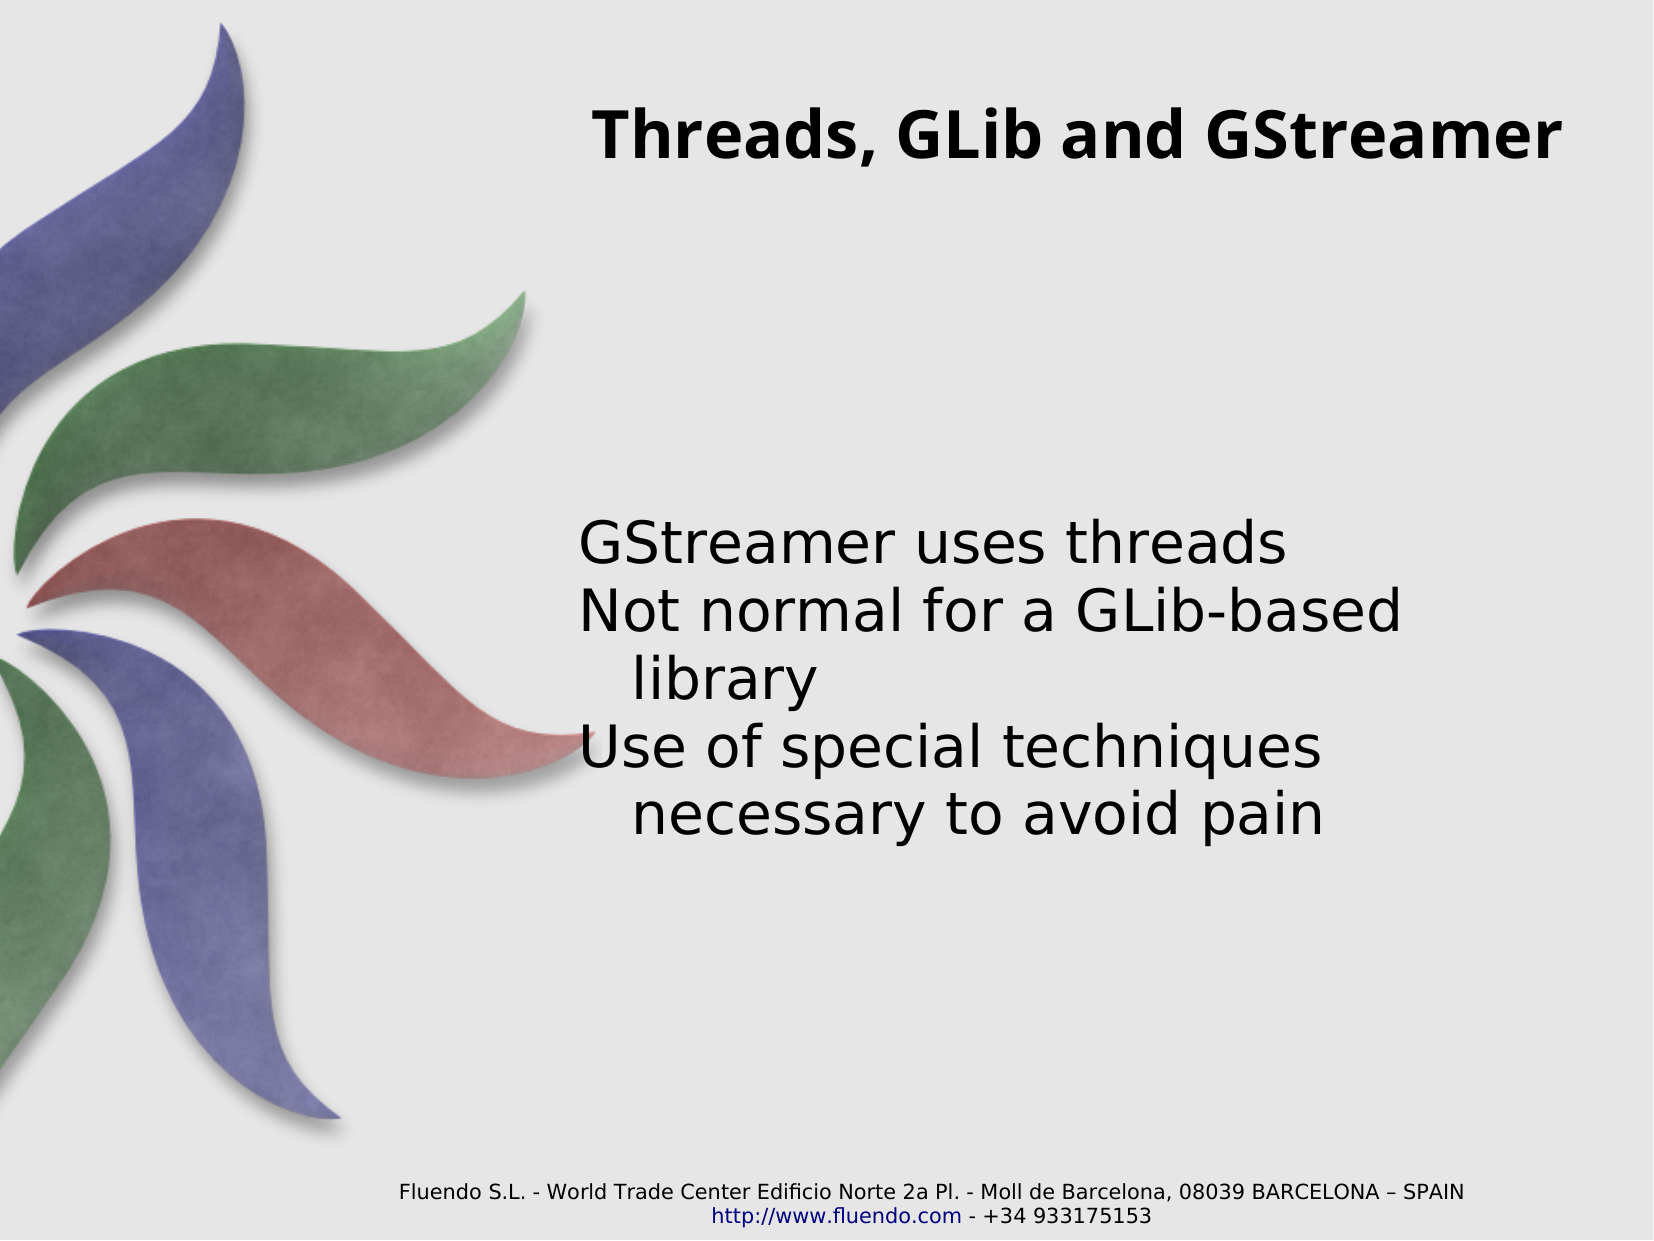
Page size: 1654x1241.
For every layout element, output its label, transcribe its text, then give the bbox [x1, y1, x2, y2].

picture [0, 1, 602, 1241]
picture [597, 1189, 602, 1198]
list GStreamer uses threads Not normal for a GLib-based library Use of special techniques necessary to avoid pain [561, 236, 1595, 1123]
title Threads, GLib and GStreamer [561, 59, 1595, 207]
